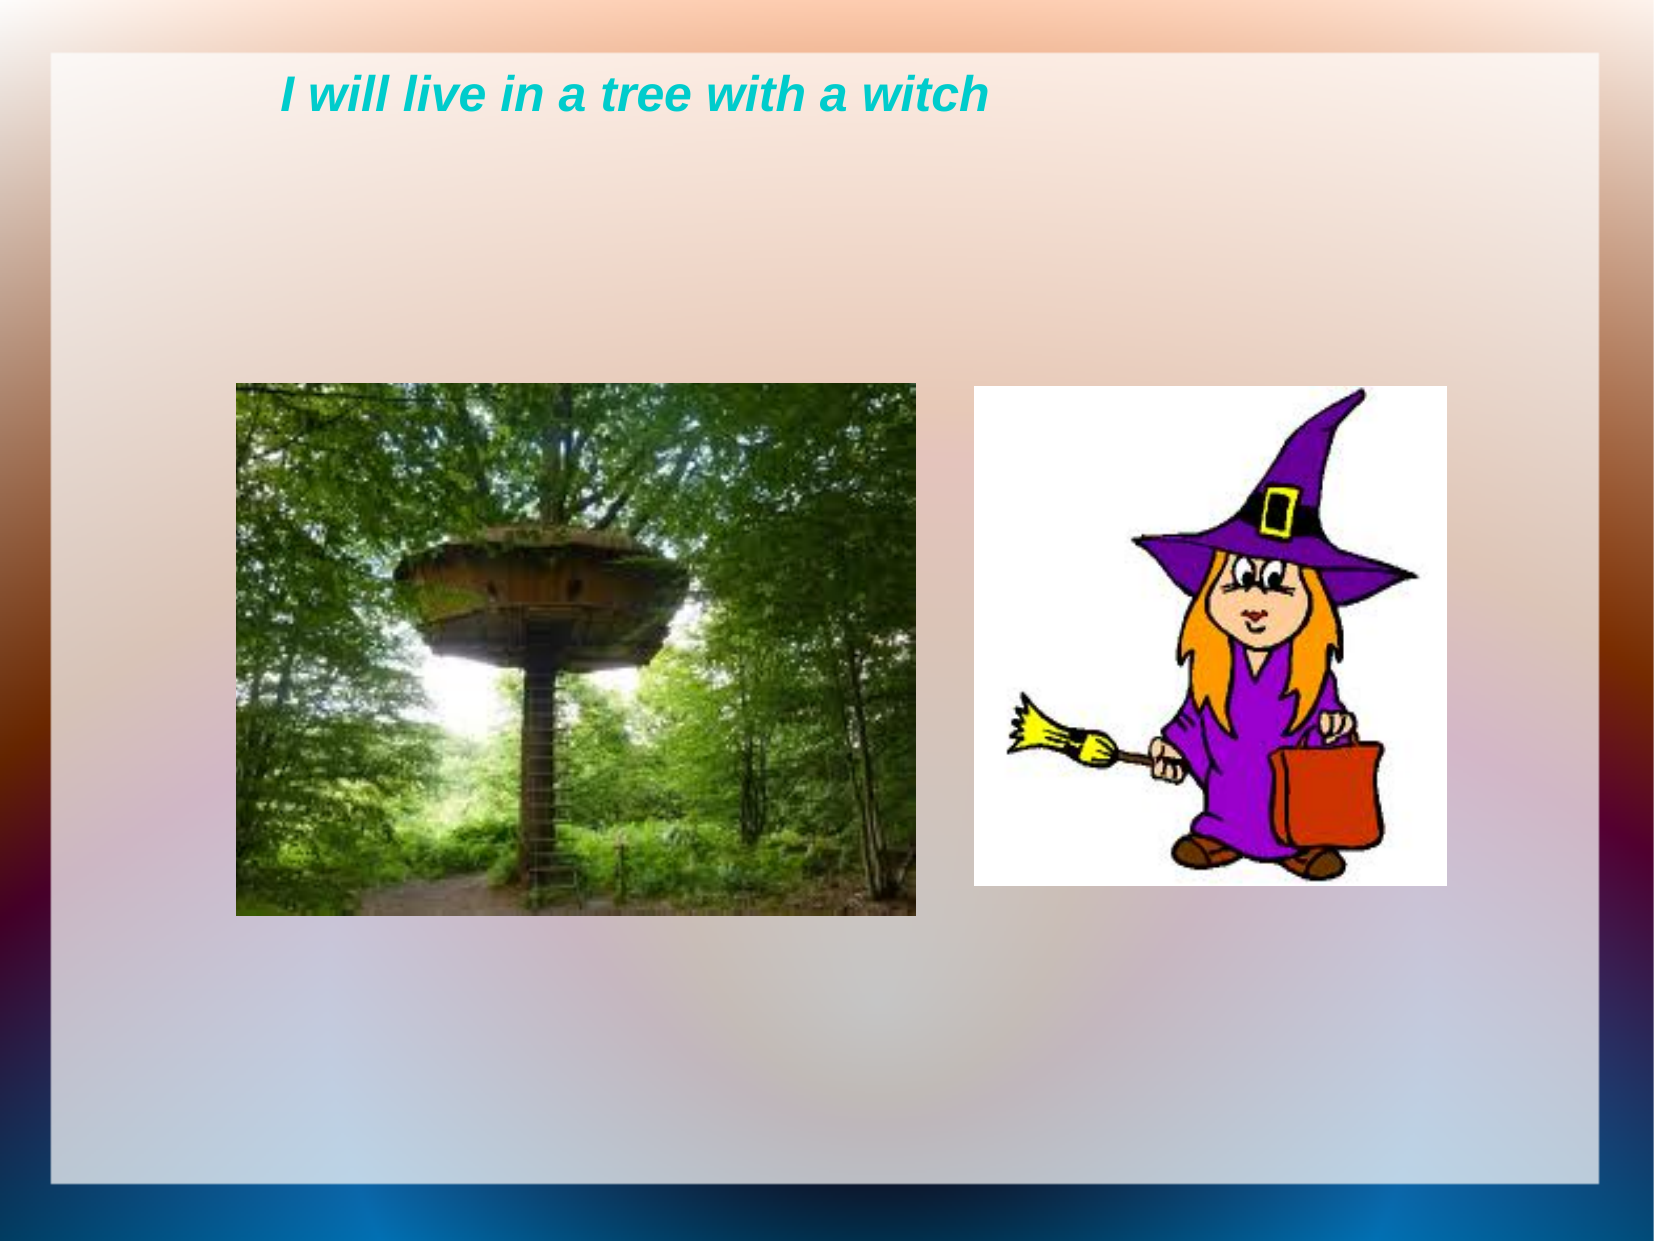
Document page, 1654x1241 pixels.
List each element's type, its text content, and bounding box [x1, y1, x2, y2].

picture [0, 0, 1654, 1241]
text_box I will live in a tree with a witch [265, 59, 1654, 158]
